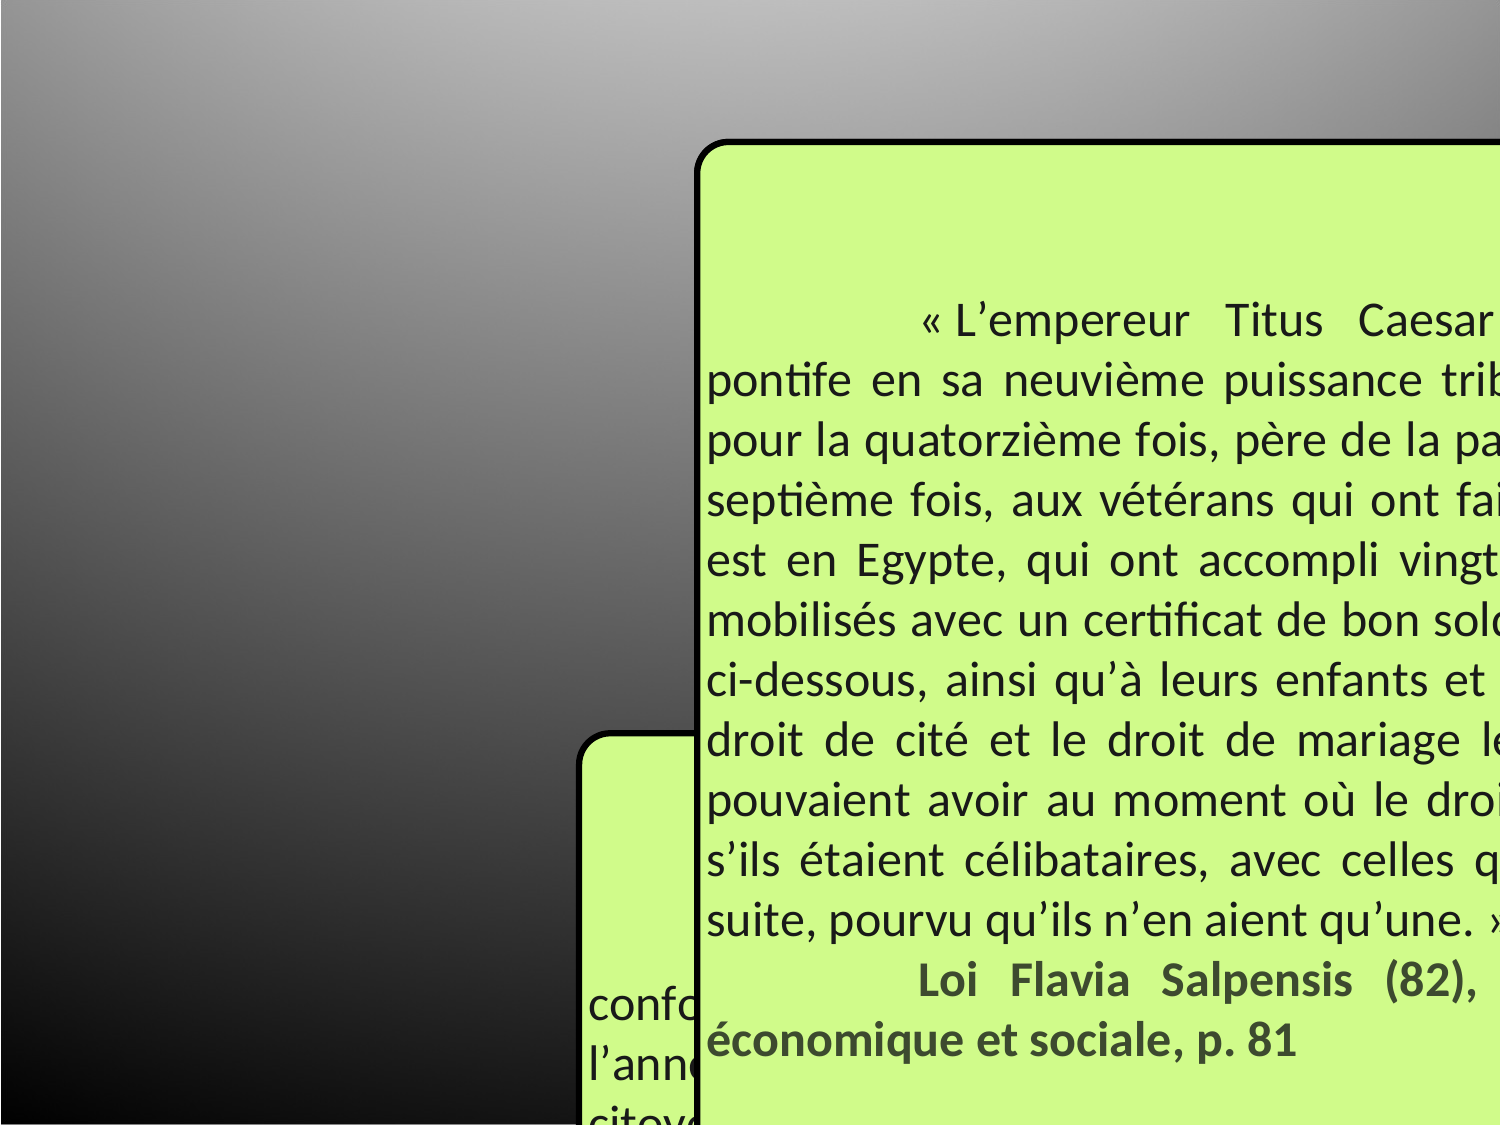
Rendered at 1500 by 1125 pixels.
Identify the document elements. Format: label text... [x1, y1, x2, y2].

picture [0, 0, 1500, 1125]
text_box « L’empereur Titus Caesar Vespasianus Auguste, grand pontife en sa neuvième puissance tribunicienne (1), salué empereur pour la quatorzième fois, père de la patrie, censeur, consul (2) pour la septième fois, aux vétérans qui ont fait leur service dans la flotte qui est en Egypte, qui ont accompli vingt six années ou plus et ont été mobilisés avec un certificat de bon soldat et dont les noms sont écrits ci-dessous, ainsi qu’à leurs enfants et à leur descendance a donné le droit de cité et le droit de mariage légitime avec les femmes qu’ils pouvaient avoir au moment où le droit de cité leur a été donné, ou, s’ils étaient célibataires, avec celles qu’ils pourraient épouser par la suite, pourvu qu’ils n’en aient qu’une. » Loi Flavia Salpensis (82), Textes cités par Rougé, Vie économique et sociale, p. 81 [697, 141, 1500, 1125]
text_box « Que ceux qui ont été créés duumvir, édile ou questeur, conformément à cette loi, soient citoyens romains lorsque, à la fin de l’année, ils abandonneront leur magistrature. Que soient également citoyens romains leurs parents, leurs femmes et leurs enfants nés de mariage légitime, encore sous la puissance paternelle, ainsi que de leurs petits fils et petites filles, nés de leurs fils, encore sous la puissance paternelle ; pourvu qu’il n’y ait pas plus de citoyens romains qu’il est nécessaire de créer de magistrats conformément à cette loi. » Loi Flavia Salpensis (82), Textes cités par Rougé, Vie économique et sociale, p. 100 [579, 733, 697, 1125]
